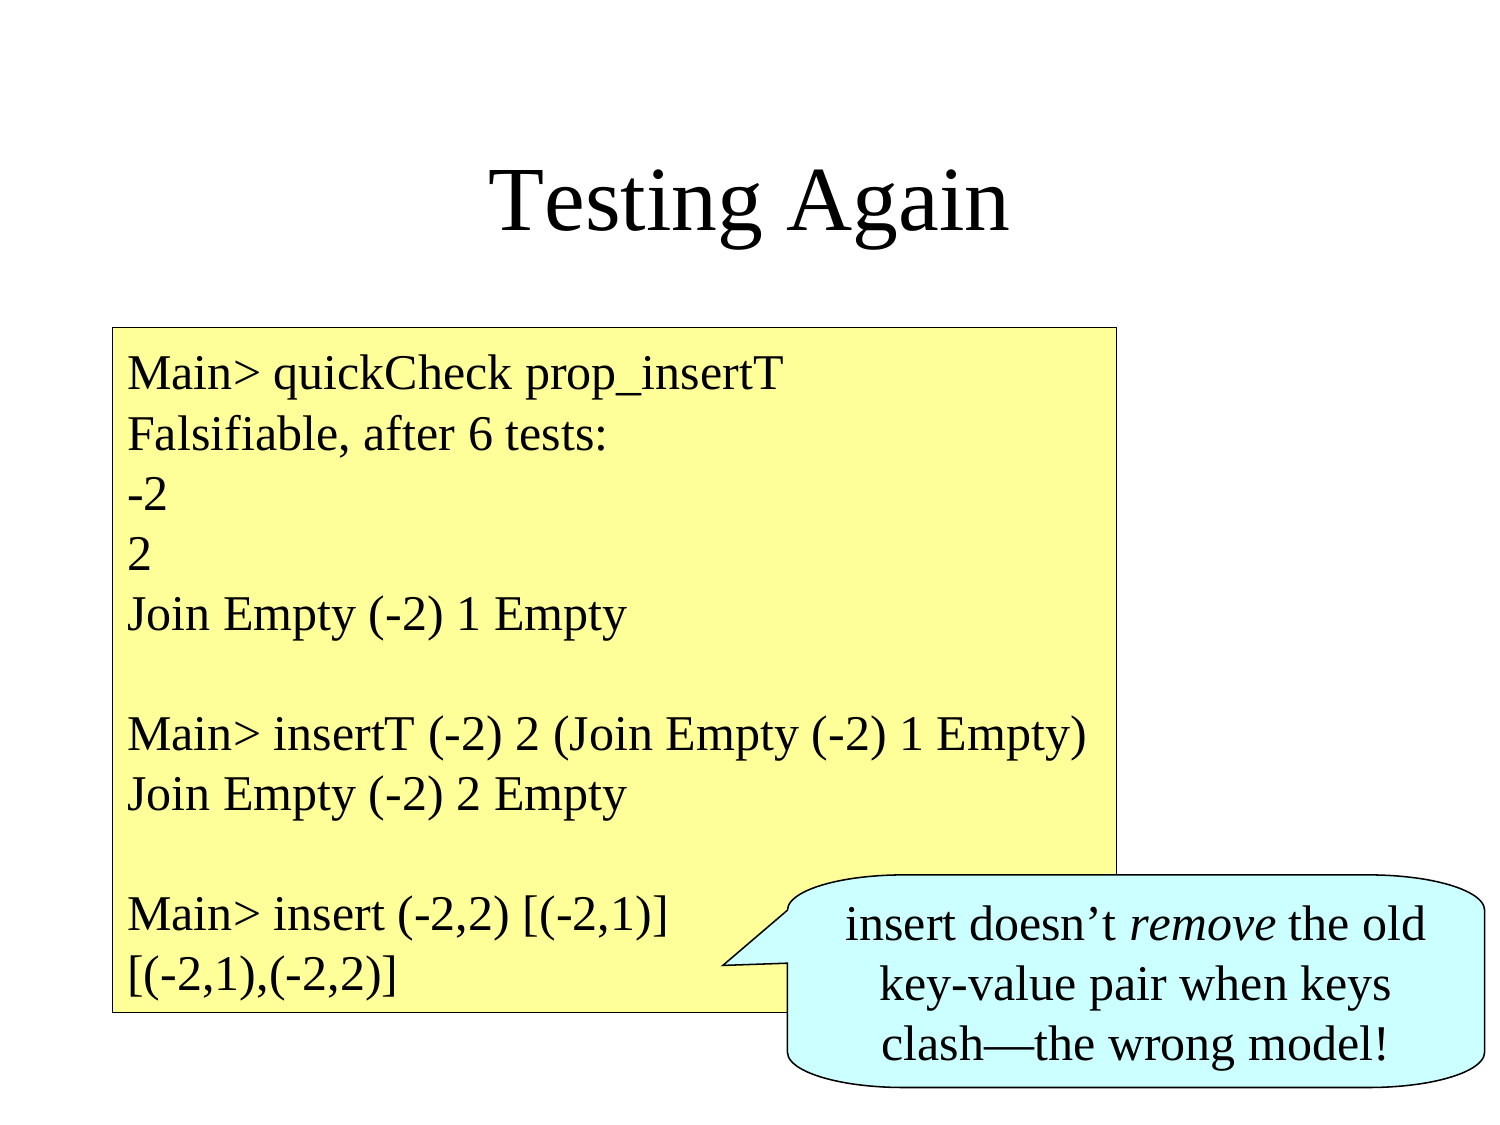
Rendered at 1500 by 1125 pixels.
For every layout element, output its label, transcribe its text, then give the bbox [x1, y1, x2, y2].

text_box Main> quickCheck prop_insertT Falsifiable, after 6 tests: -2 2 Join Empty (-2) 1 Empty Main> insertT (-2) 2 (Join Empty (-2) 1 Empty) Join Empty (-2) 2 Empty Main> insert (-2,2) [(-2,1)] [(-2,1),(-2,2)] [112, 327, 1117, 1013]
title Testing Again [112, 99, 1388, 288]
text_box insert doesn’t remove the old key-value pair when keys clash—the wrong model! [722, 874, 1485, 1088]
